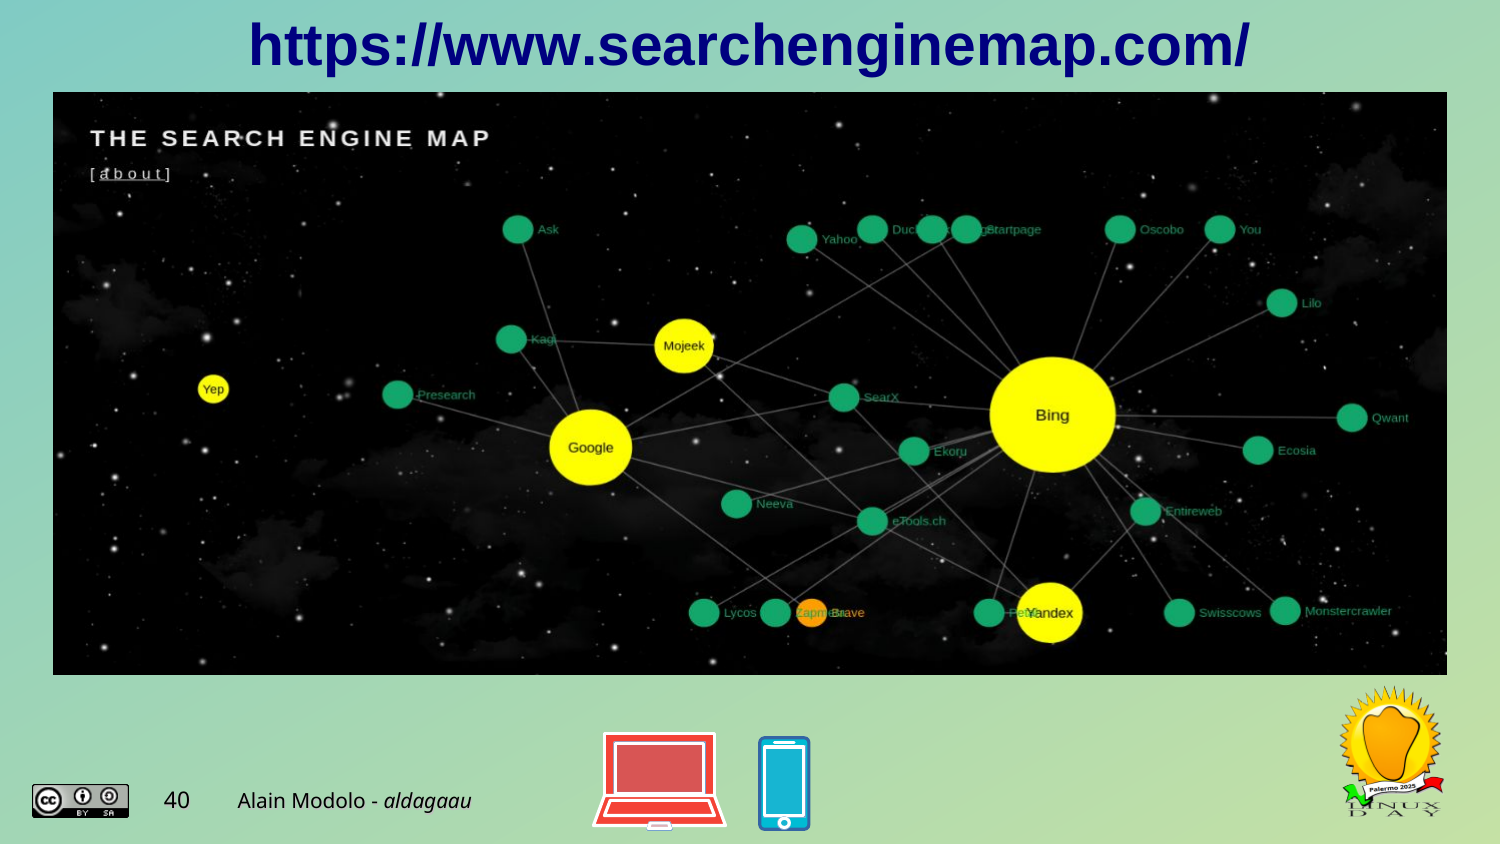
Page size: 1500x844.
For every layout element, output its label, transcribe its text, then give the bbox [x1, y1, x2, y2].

text_box [759, 737, 809, 830]
text_box [593, 733, 726, 829]
picture [53, 92, 1500, 844]
title https://www.searchenginemap.com/ [190, 4, 1310, 85]
picture [32, 784, 129, 818]
